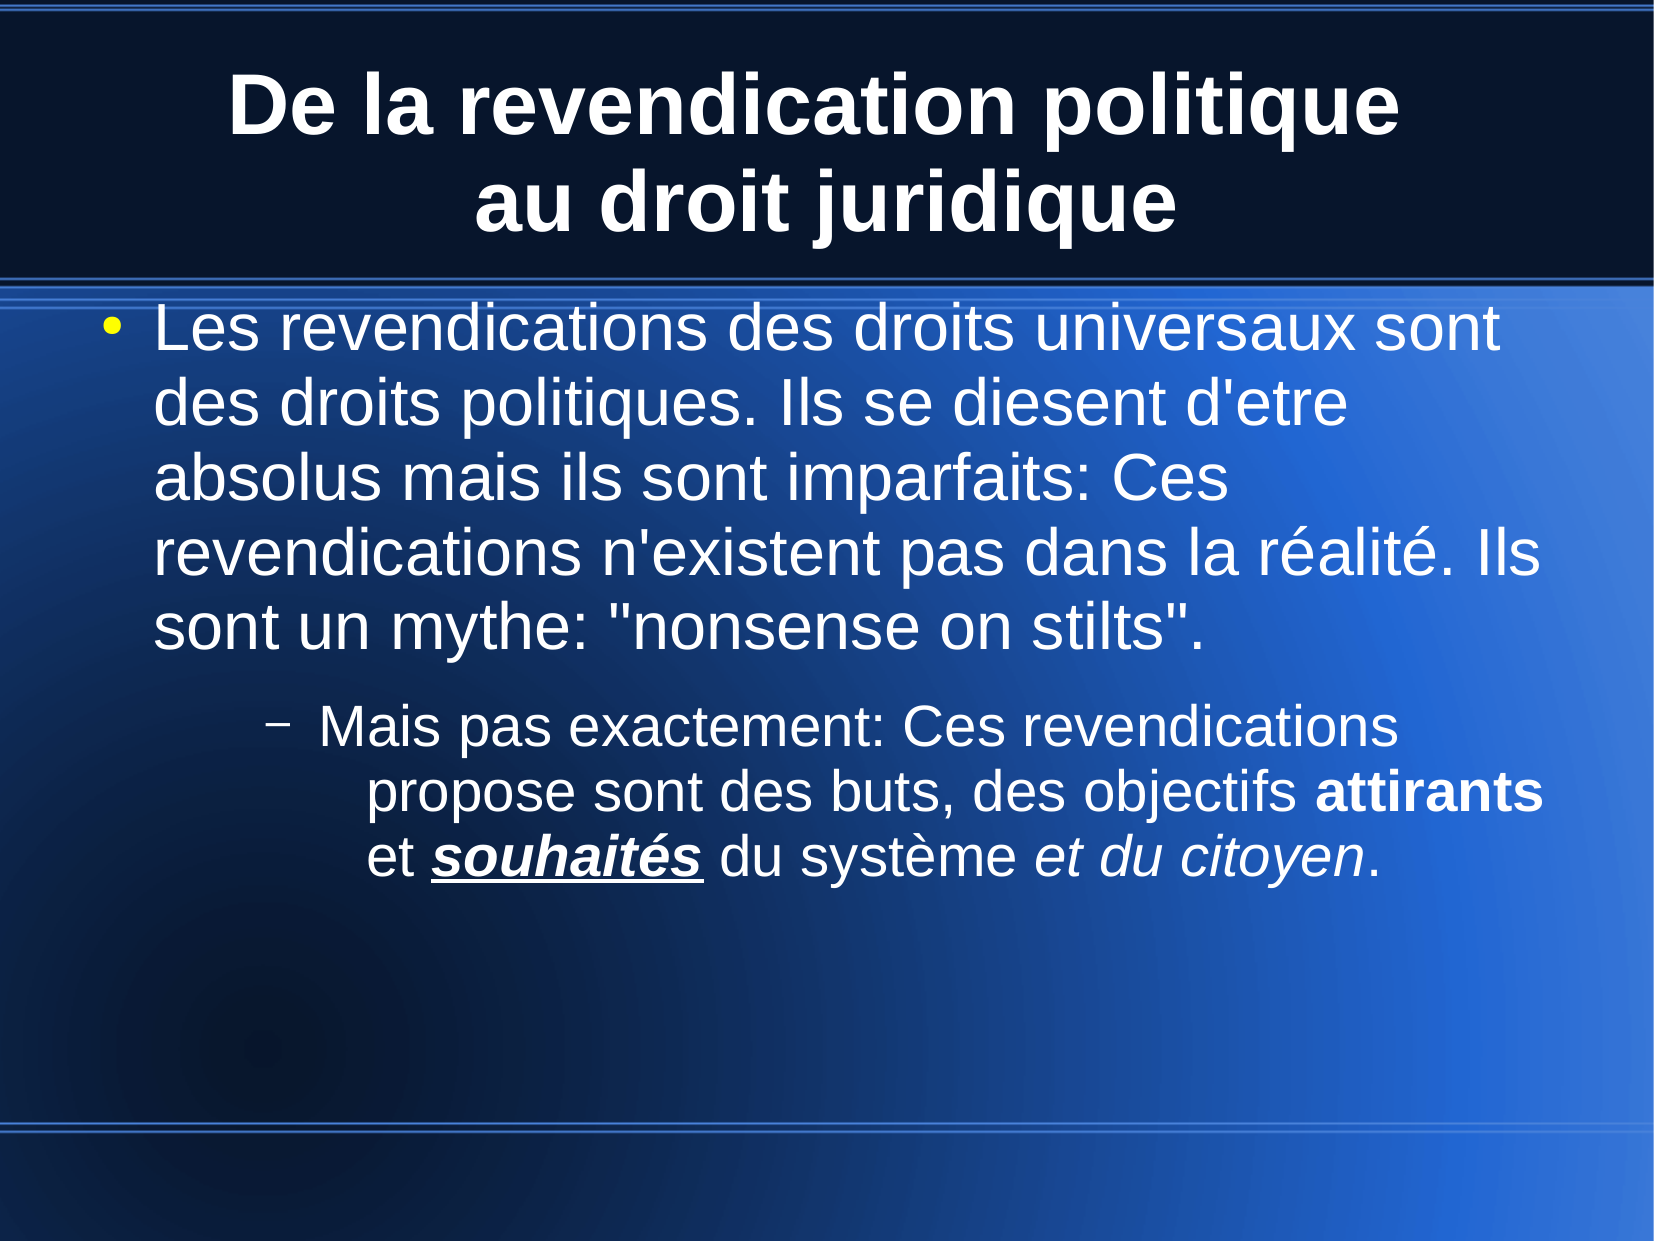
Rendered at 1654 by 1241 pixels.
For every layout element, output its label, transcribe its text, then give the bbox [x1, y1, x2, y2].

list Les revendications des droits universaux sont des droits politiques. Ils se diesent d'etre absolus mais ils sont imparfaits: Ces revendications n'existent pas dans la réalité. Ils sont un mythe: "nonsense on stilts". Mais pas exactement: Ces revendications propose sont des buts, des objectifs attirants et souhaités du système et du citoyen. [82, 290, 1571, 1109]
picture [0, 0, 1654, 1241]
title De la revendication politique au droit juridique [82, 49, 1571, 257]
